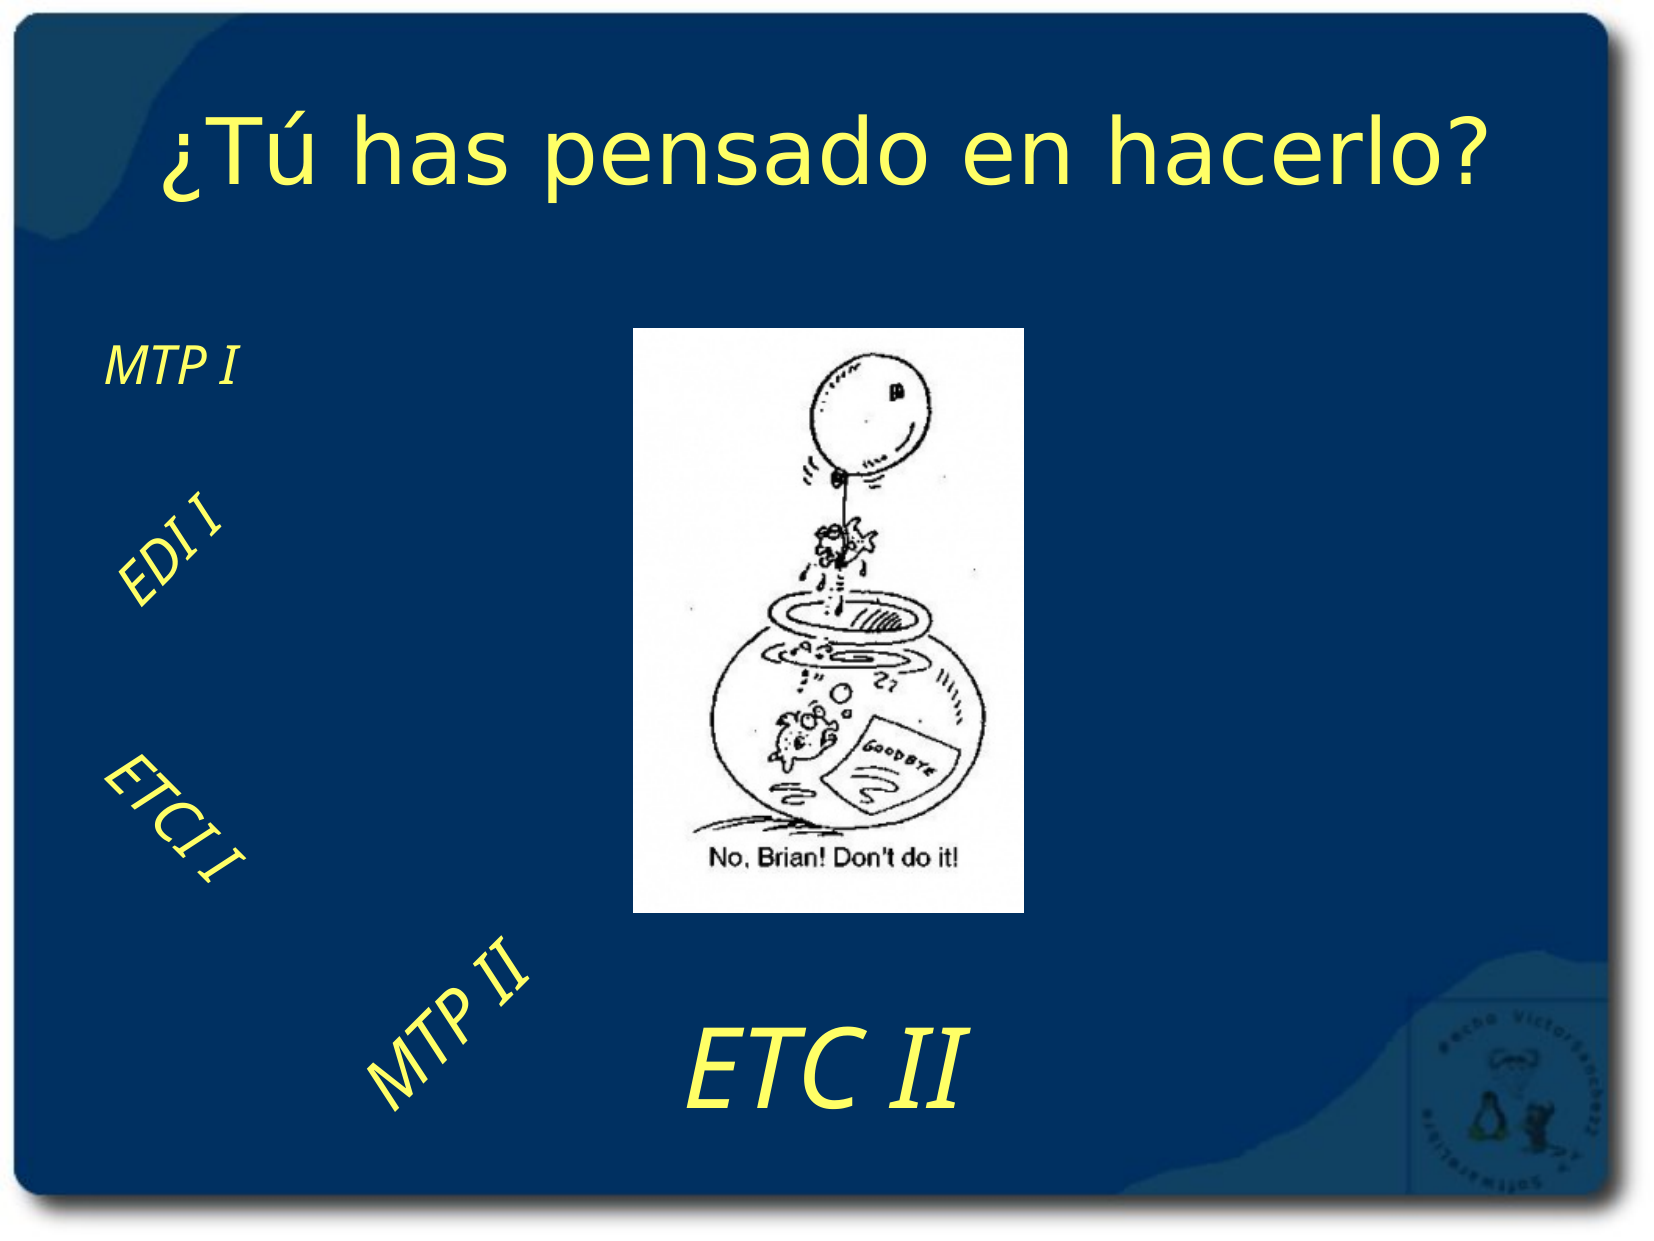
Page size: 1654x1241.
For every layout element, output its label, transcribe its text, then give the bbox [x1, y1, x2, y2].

title ¿Tú has pensado en hacerlo? [82, 56, 1571, 250]
text_box ETC II [667, 980, 1060, 1165]
text_box MTP II [324, 875, 601, 1152]
text_box MTP I [88, 318, 281, 415]
picture [0, 0, 1654, 1241]
text_box EDI I [80, 442, 281, 643]
text_box ETCI I [67, 714, 308, 955]
